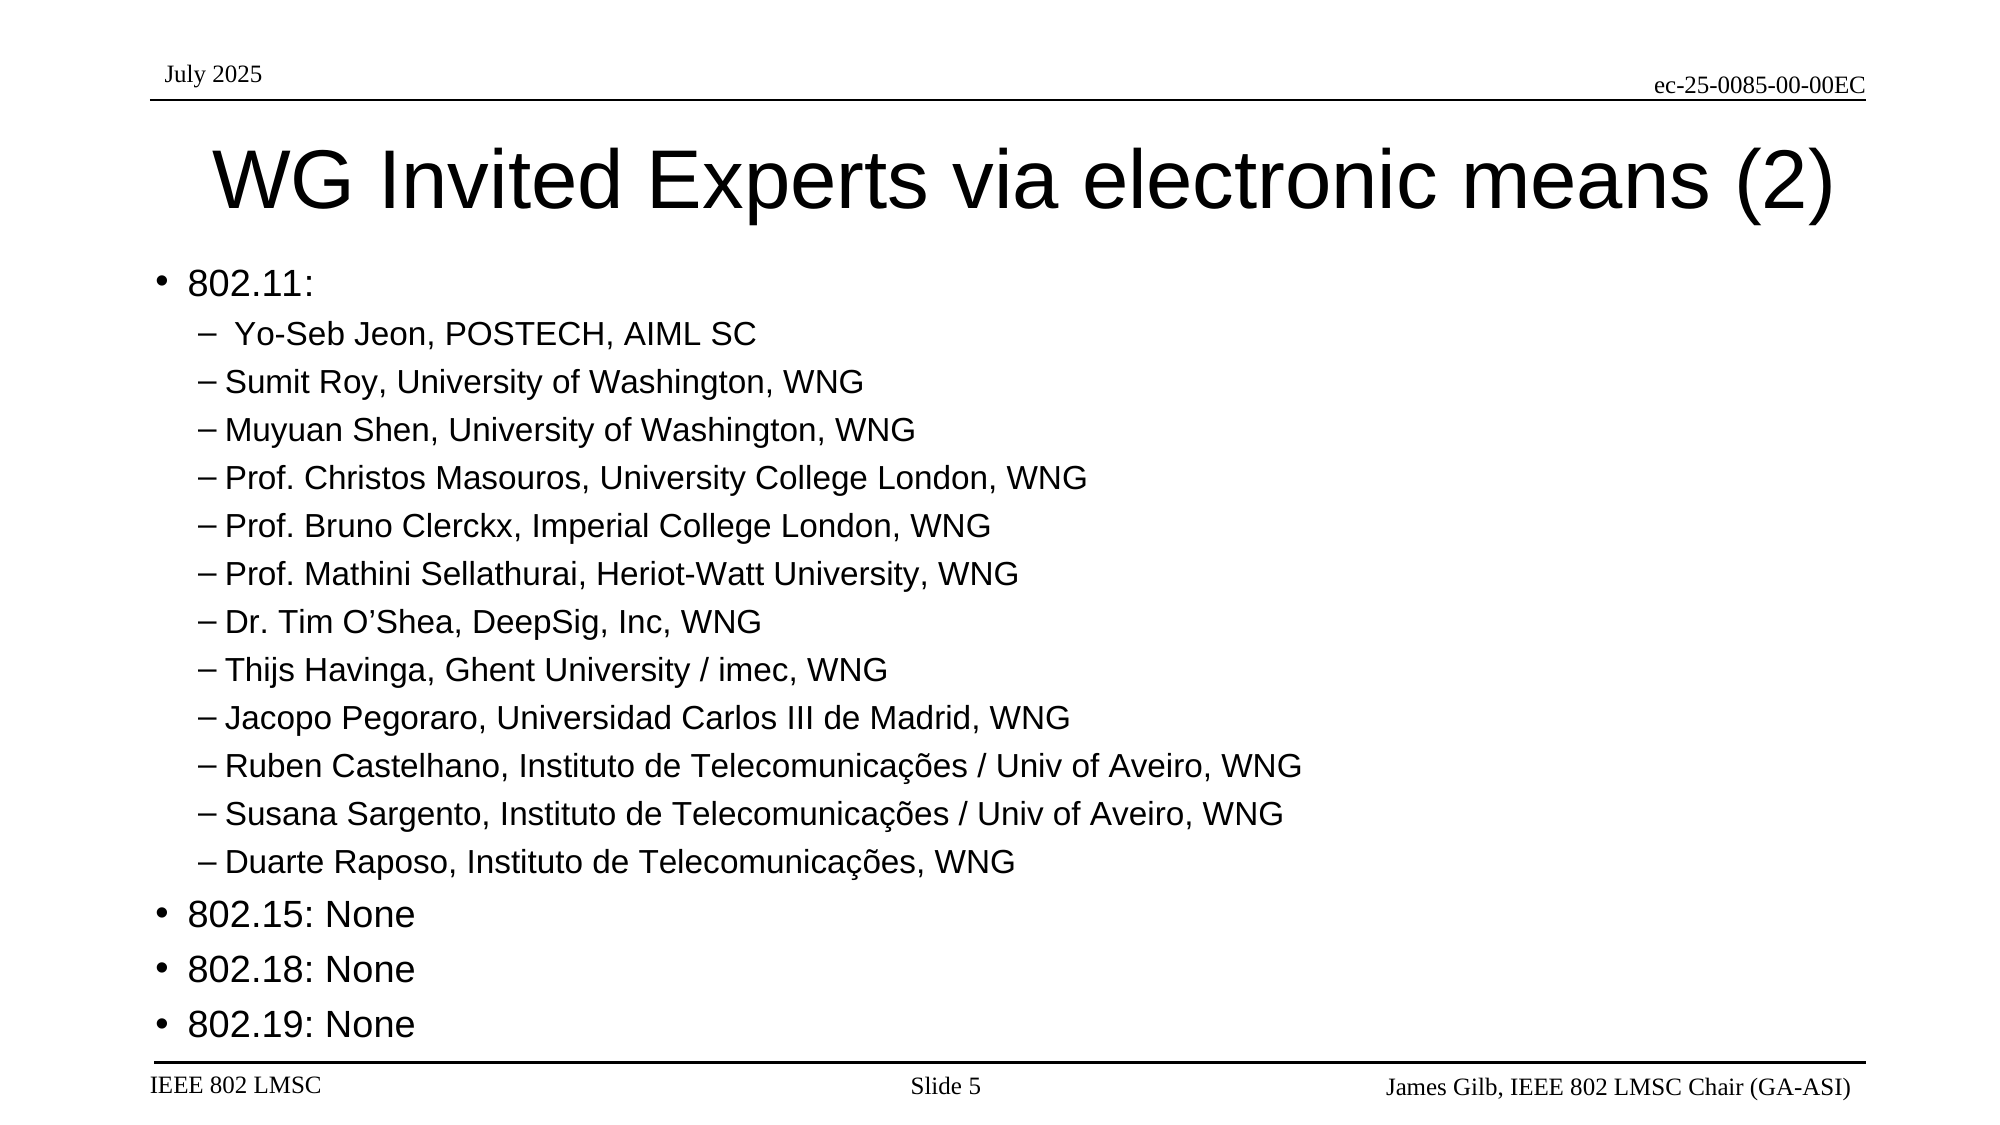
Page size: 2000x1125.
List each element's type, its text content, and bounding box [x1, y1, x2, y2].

list 802.11: Yo-Seb Jeon, POSTECH, AIML SC Sumit Roy, University of Washington, WNG Muyuan Shen, University of Washington, WNG Prof. Christos Masouros, University College London, WNG Prof. Bruno Clerckx, Imperial College London, WNG Prof. Mathini Sellathurai, Heriot-Watt University, WNG Dr. Tim O’Shea, DeepSig, Inc, WNG Thijs Havinga, Ghent University / imec, WNG Jacopo Pegoraro, Universidad Carlos III de Madrid, WNG Ruben Castelhano, Instituto de Telecomunicações / Univ of Aveiro, WNG Susana Sargento, Instituto de Telecomunicações / Univ of Aveiro, WNG Duarte Raposo, Instituto de Telecomunicações, WNG 802.15: None 802.18: None 802.19: None [140, 250, 1890, 1061]
title WG Invited Experts via electronic means (2) [149, 112, 1900, 238]
